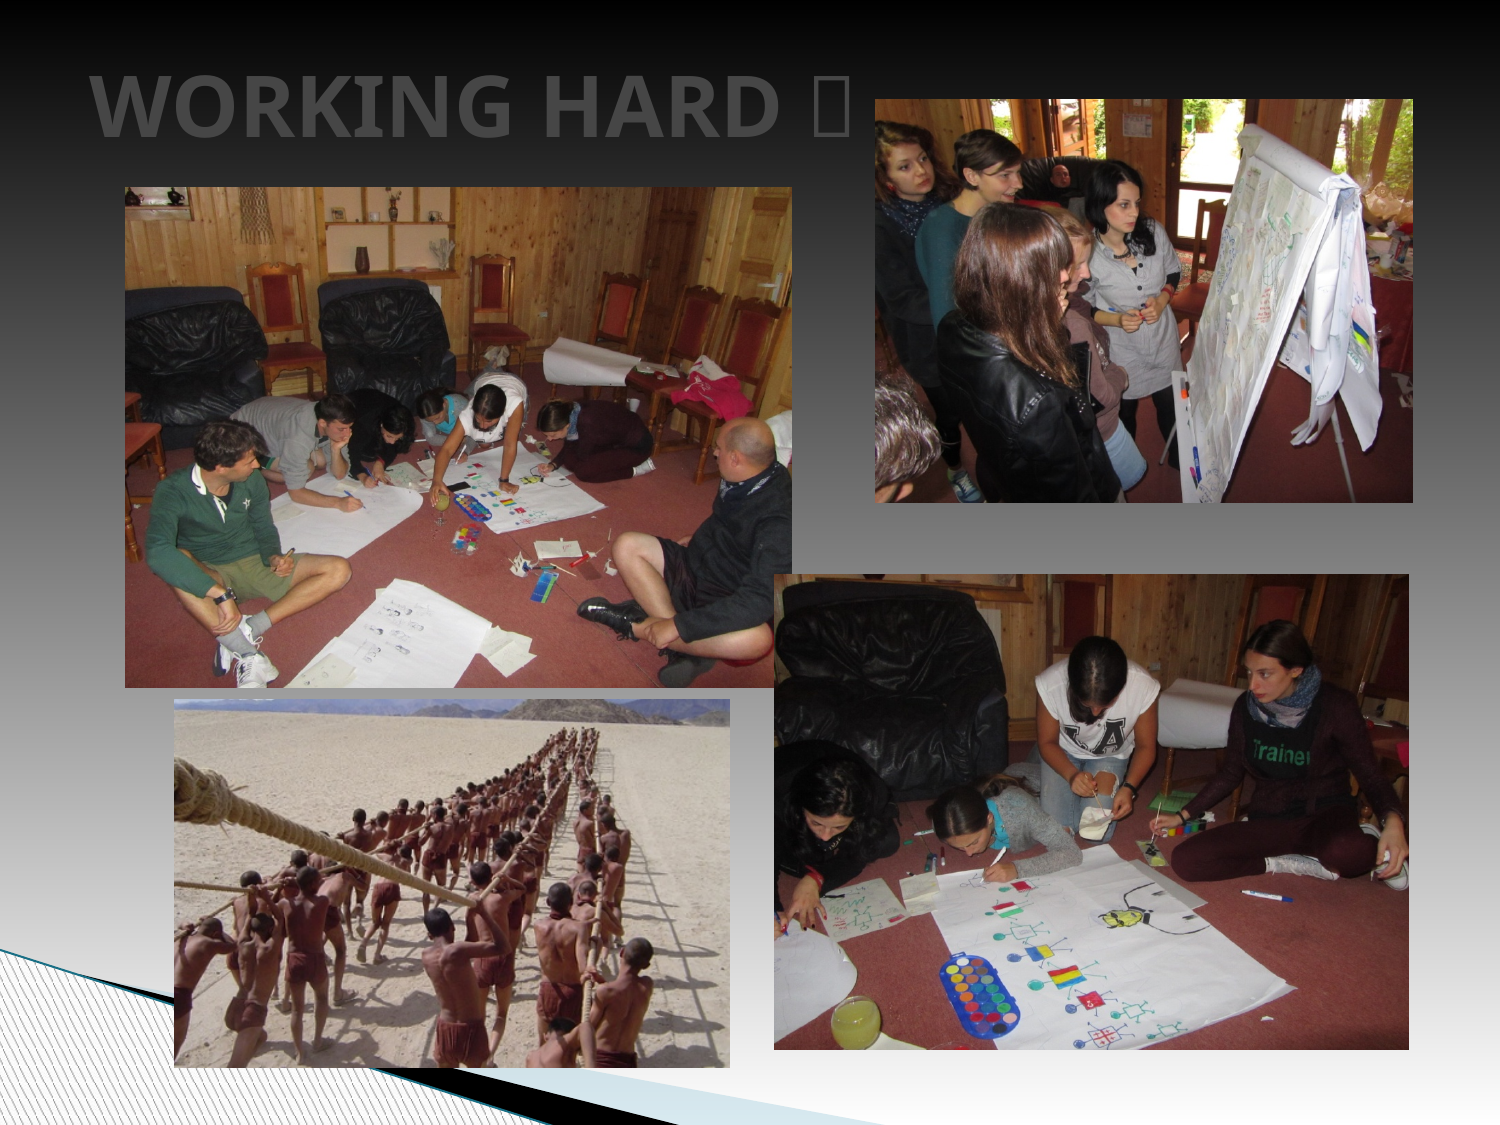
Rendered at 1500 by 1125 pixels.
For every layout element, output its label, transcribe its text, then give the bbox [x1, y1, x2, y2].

picture [0, 699, 730, 1125]
title WORKING HARD  [75, 45, 1425, 233]
picture [875, 99, 1413, 504]
picture [125, 187, 1409, 1050]
